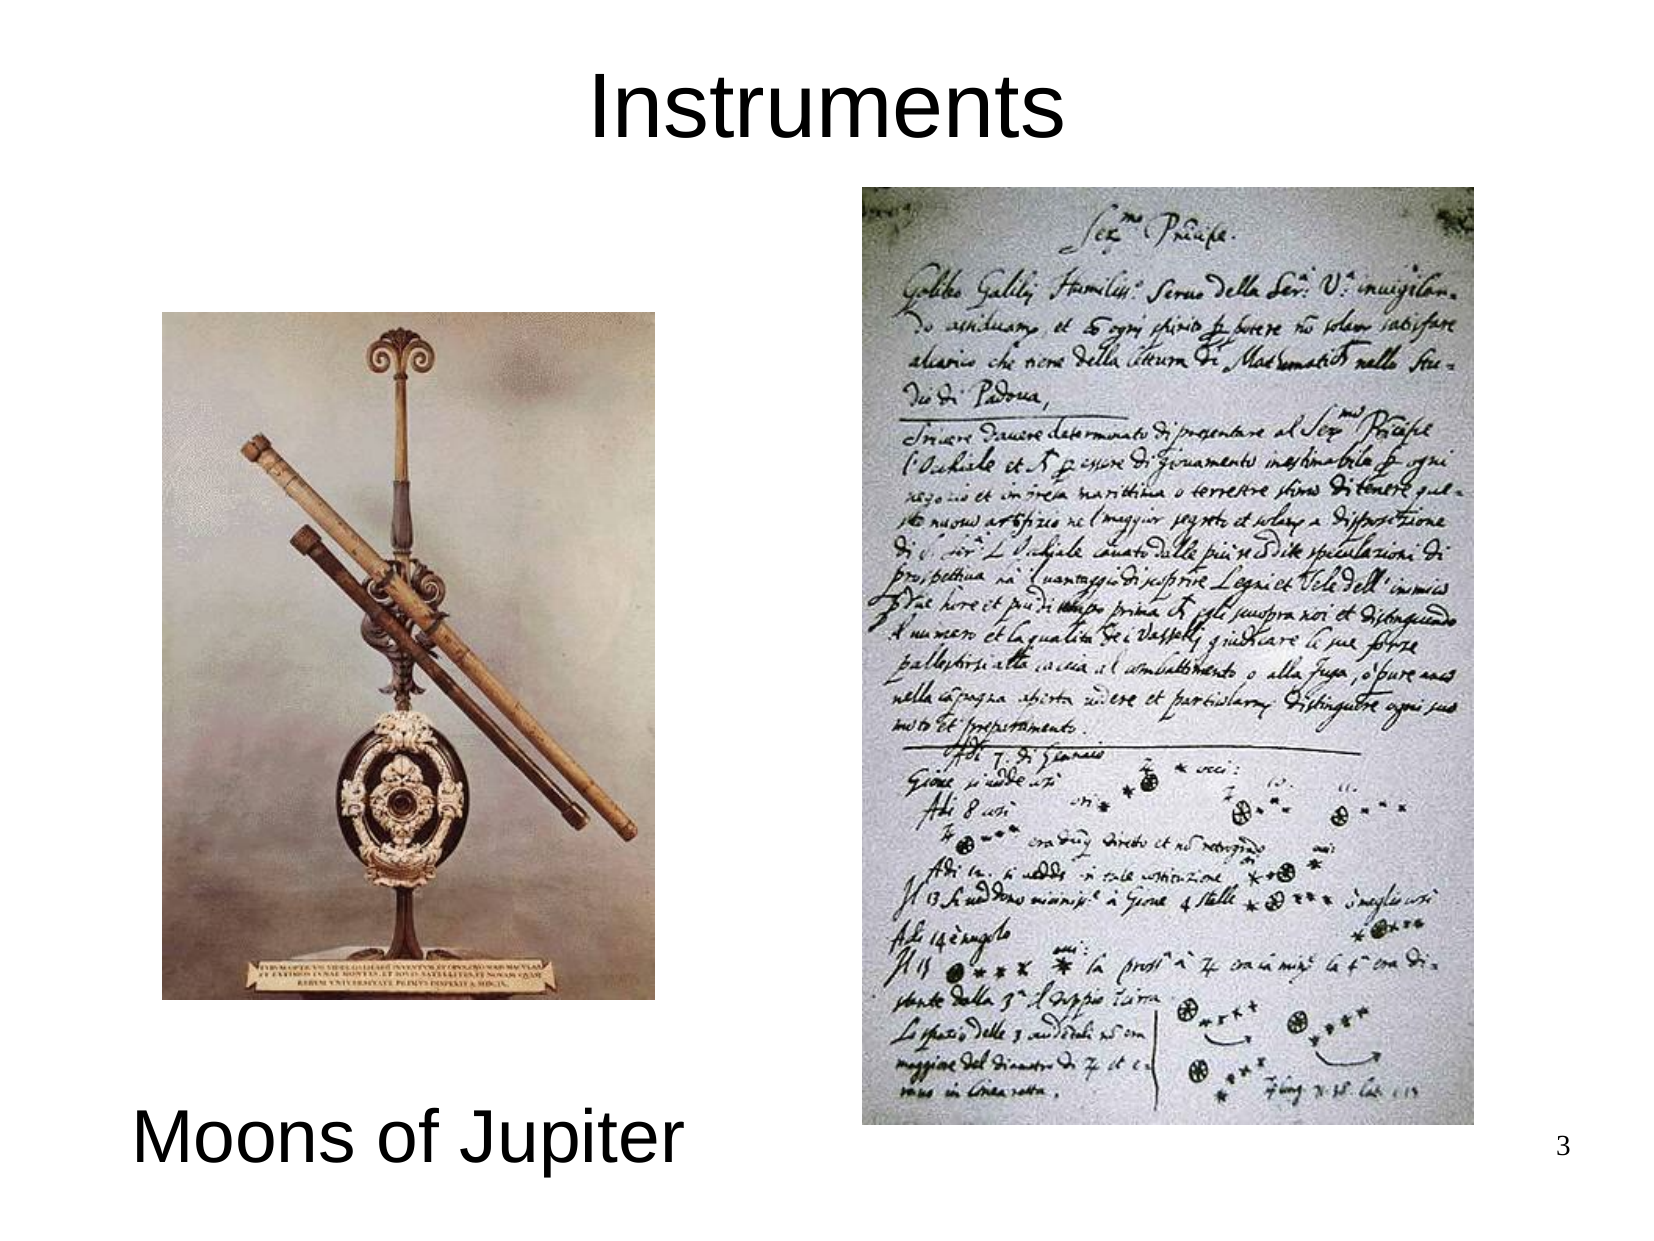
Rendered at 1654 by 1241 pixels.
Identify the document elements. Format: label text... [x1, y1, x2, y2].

title Instruments [82, 9, 1571, 202]
picture [162, 312, 655, 1001]
picture [862, 187, 1474, 1126]
text_box Moons of Jupiter [116, 1087, 701, 1187]
